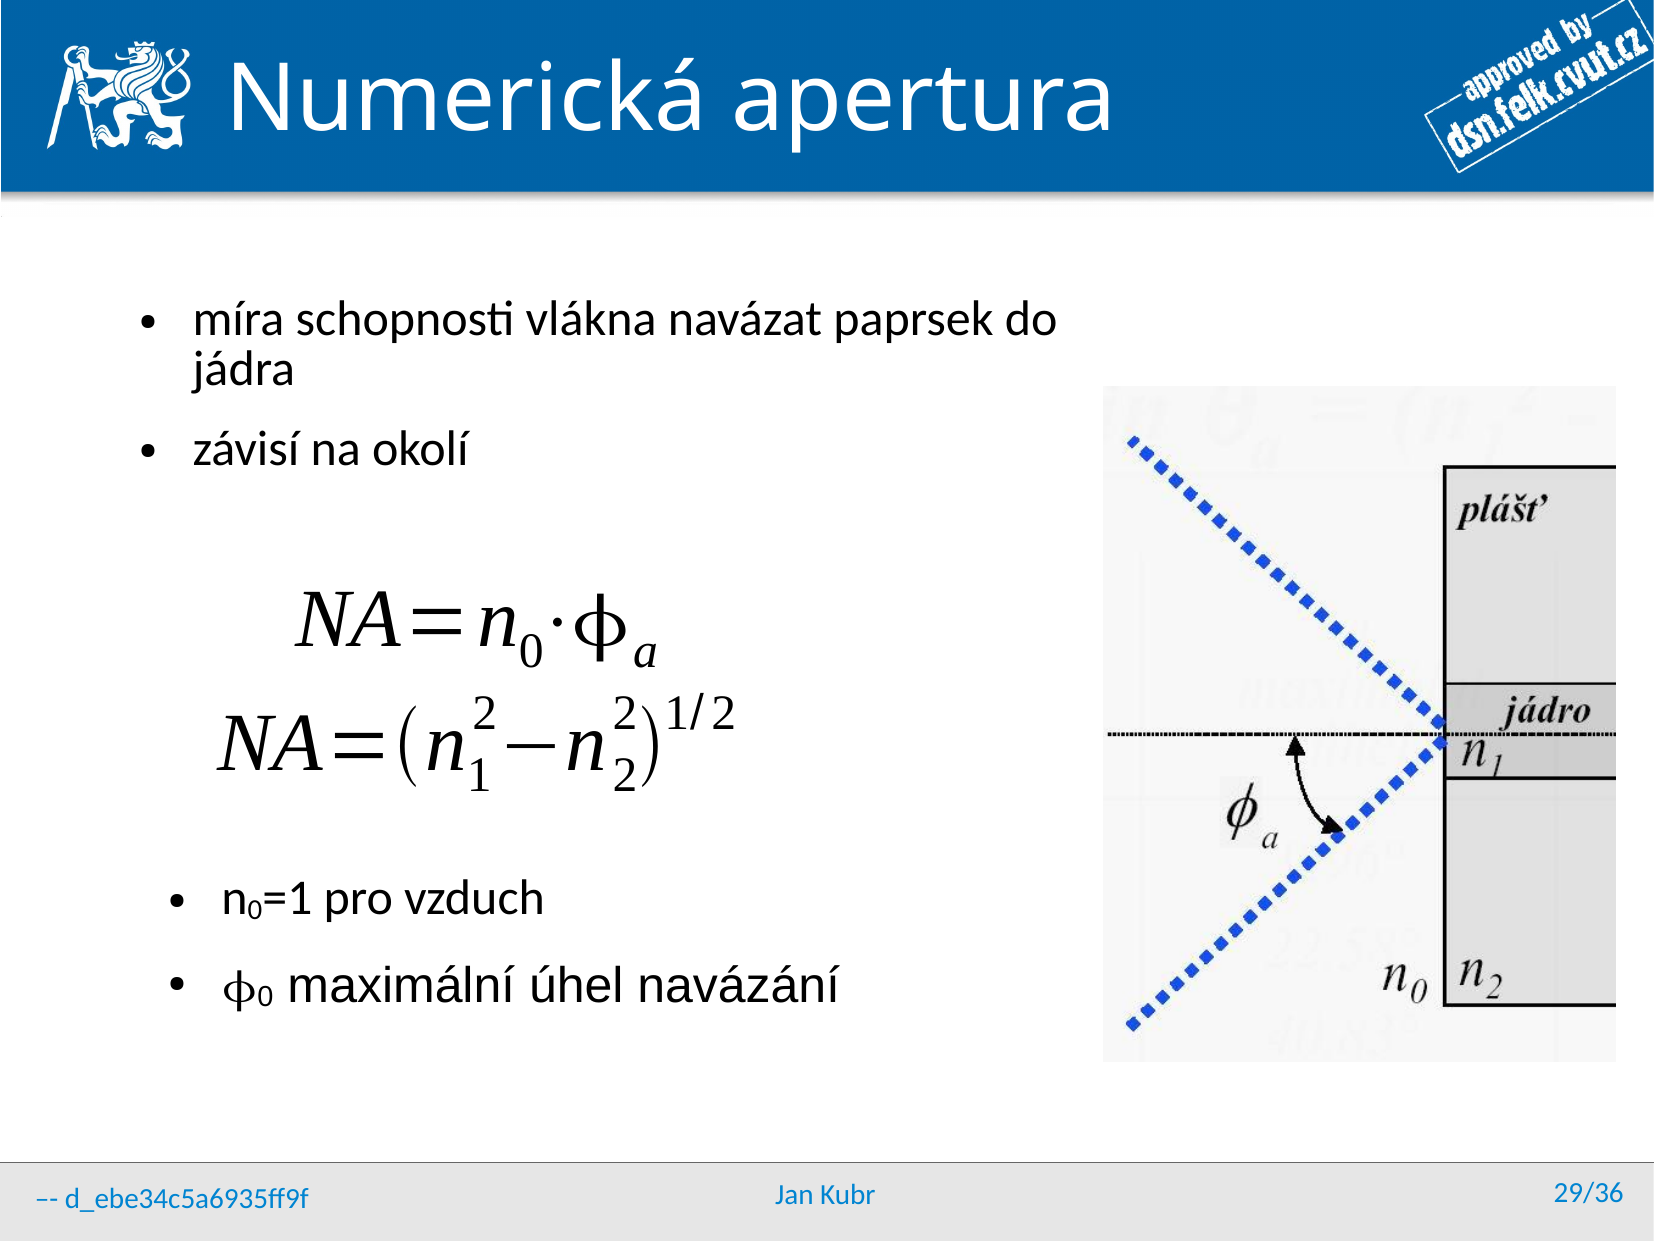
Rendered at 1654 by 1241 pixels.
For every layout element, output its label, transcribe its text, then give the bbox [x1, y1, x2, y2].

list n0=1 pro vzduch 0 maximální úhel navázání [150, 877, 1101, 1140]
list míra schopnosti vlákna navázat paprsek do jádra závisí na okolí [121, 297, 1097, 1126]
chart [191, 573, 756, 803]
title Numerická apertura [225, 0, 1426, 188]
picture [1103, 386, 1616, 1062]
picture [1, 0, 1654, 217]
